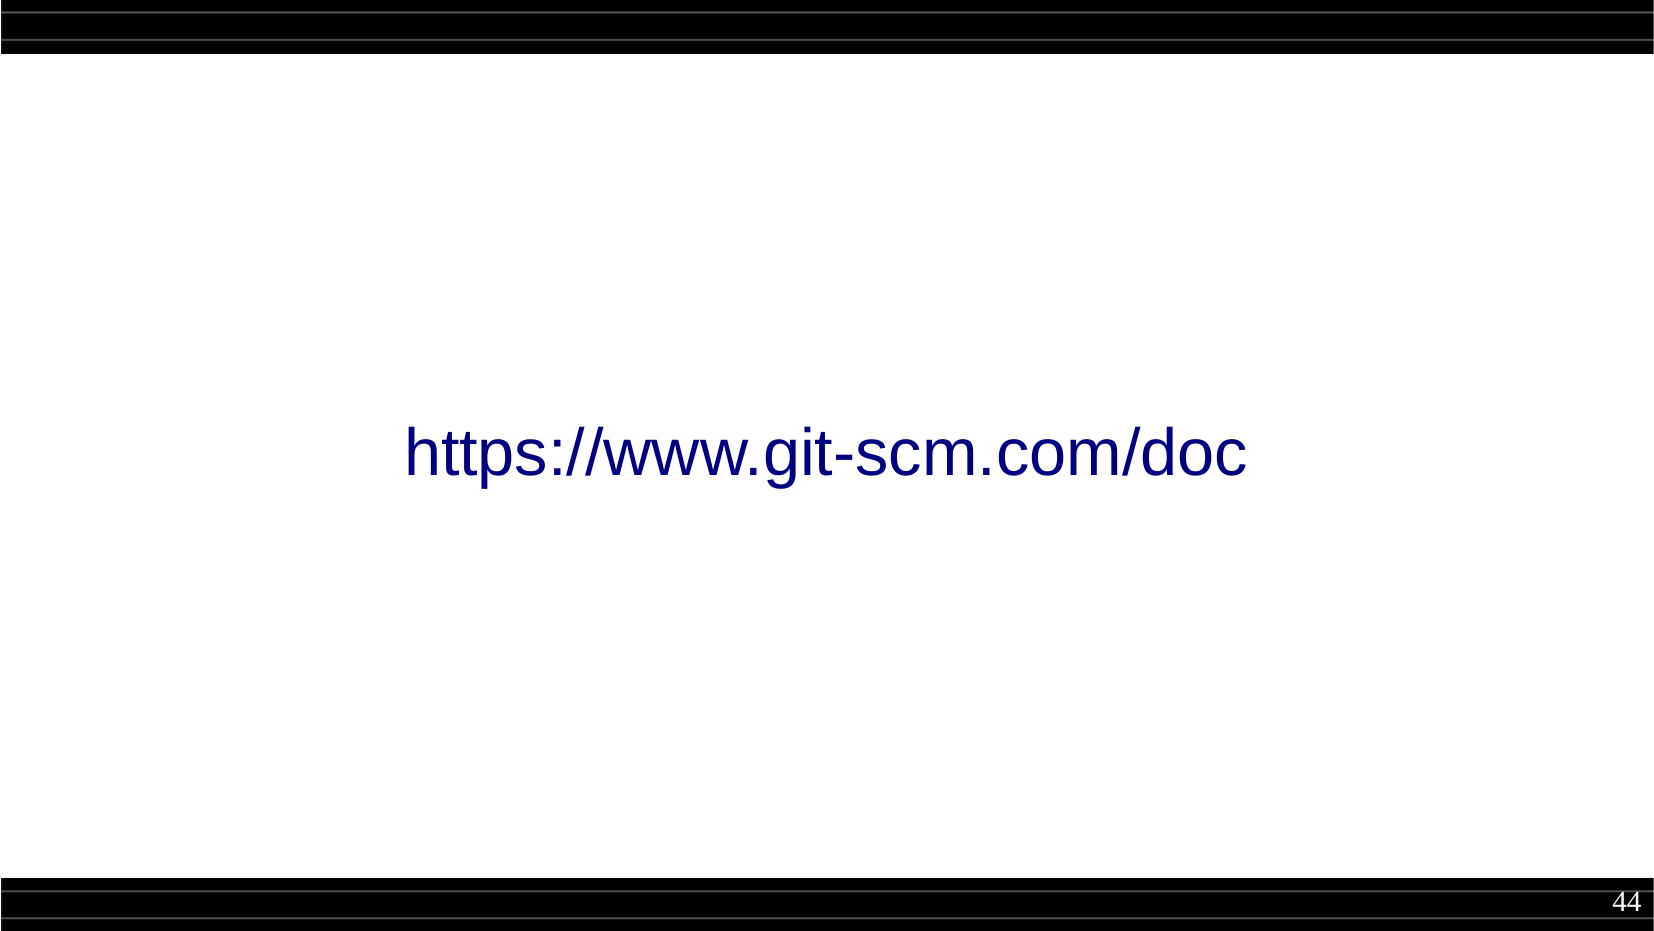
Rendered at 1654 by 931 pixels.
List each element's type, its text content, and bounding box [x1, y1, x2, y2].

subtitle https://www.git-scm.com/doc [82, 92, 1571, 813]
picture [1, 0, 1654, 54]
picture [1, 878, 1654, 931]
